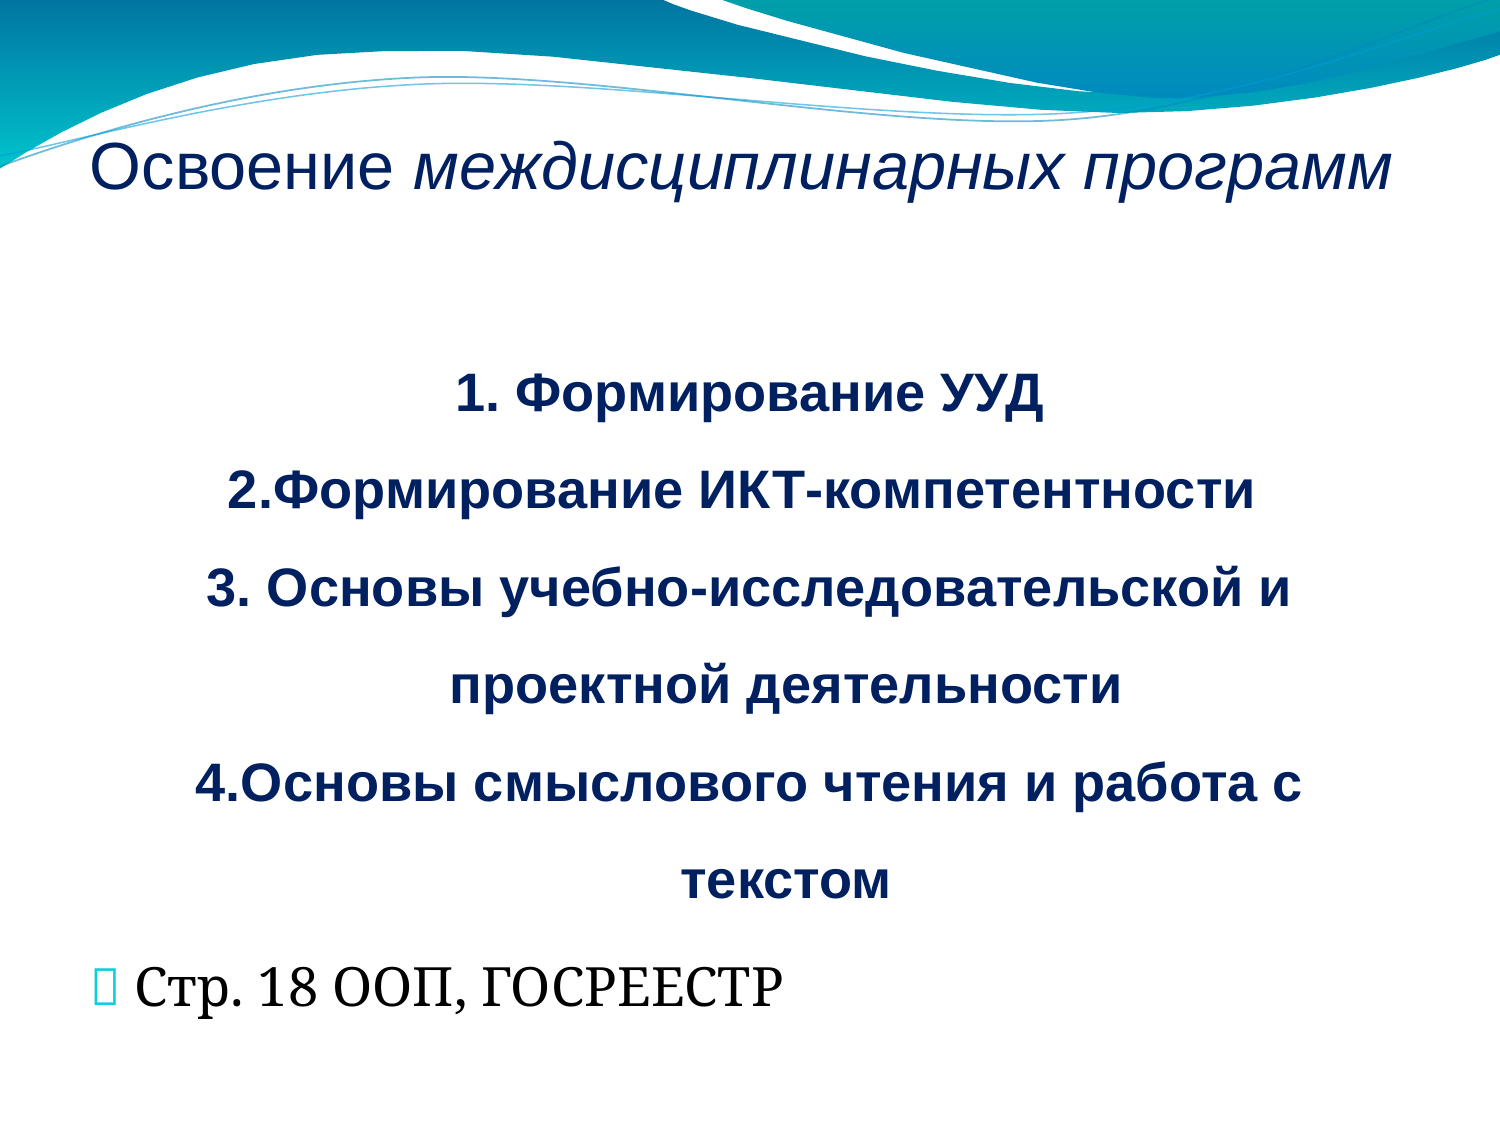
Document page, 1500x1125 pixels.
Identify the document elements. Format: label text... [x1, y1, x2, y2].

title Освоение междисциплинарных программ [75, 115, 1425, 304]
list 1. Формирование УУД 2.Формирование ИКТ-компетентности 3. Основы учебно-исследовательской и проектной деятельности 4.Основы смыслового чтения и работа с текстом Стр. 18 ООП, ГОСРЕЕСТР [75, 317, 1425, 1038]
